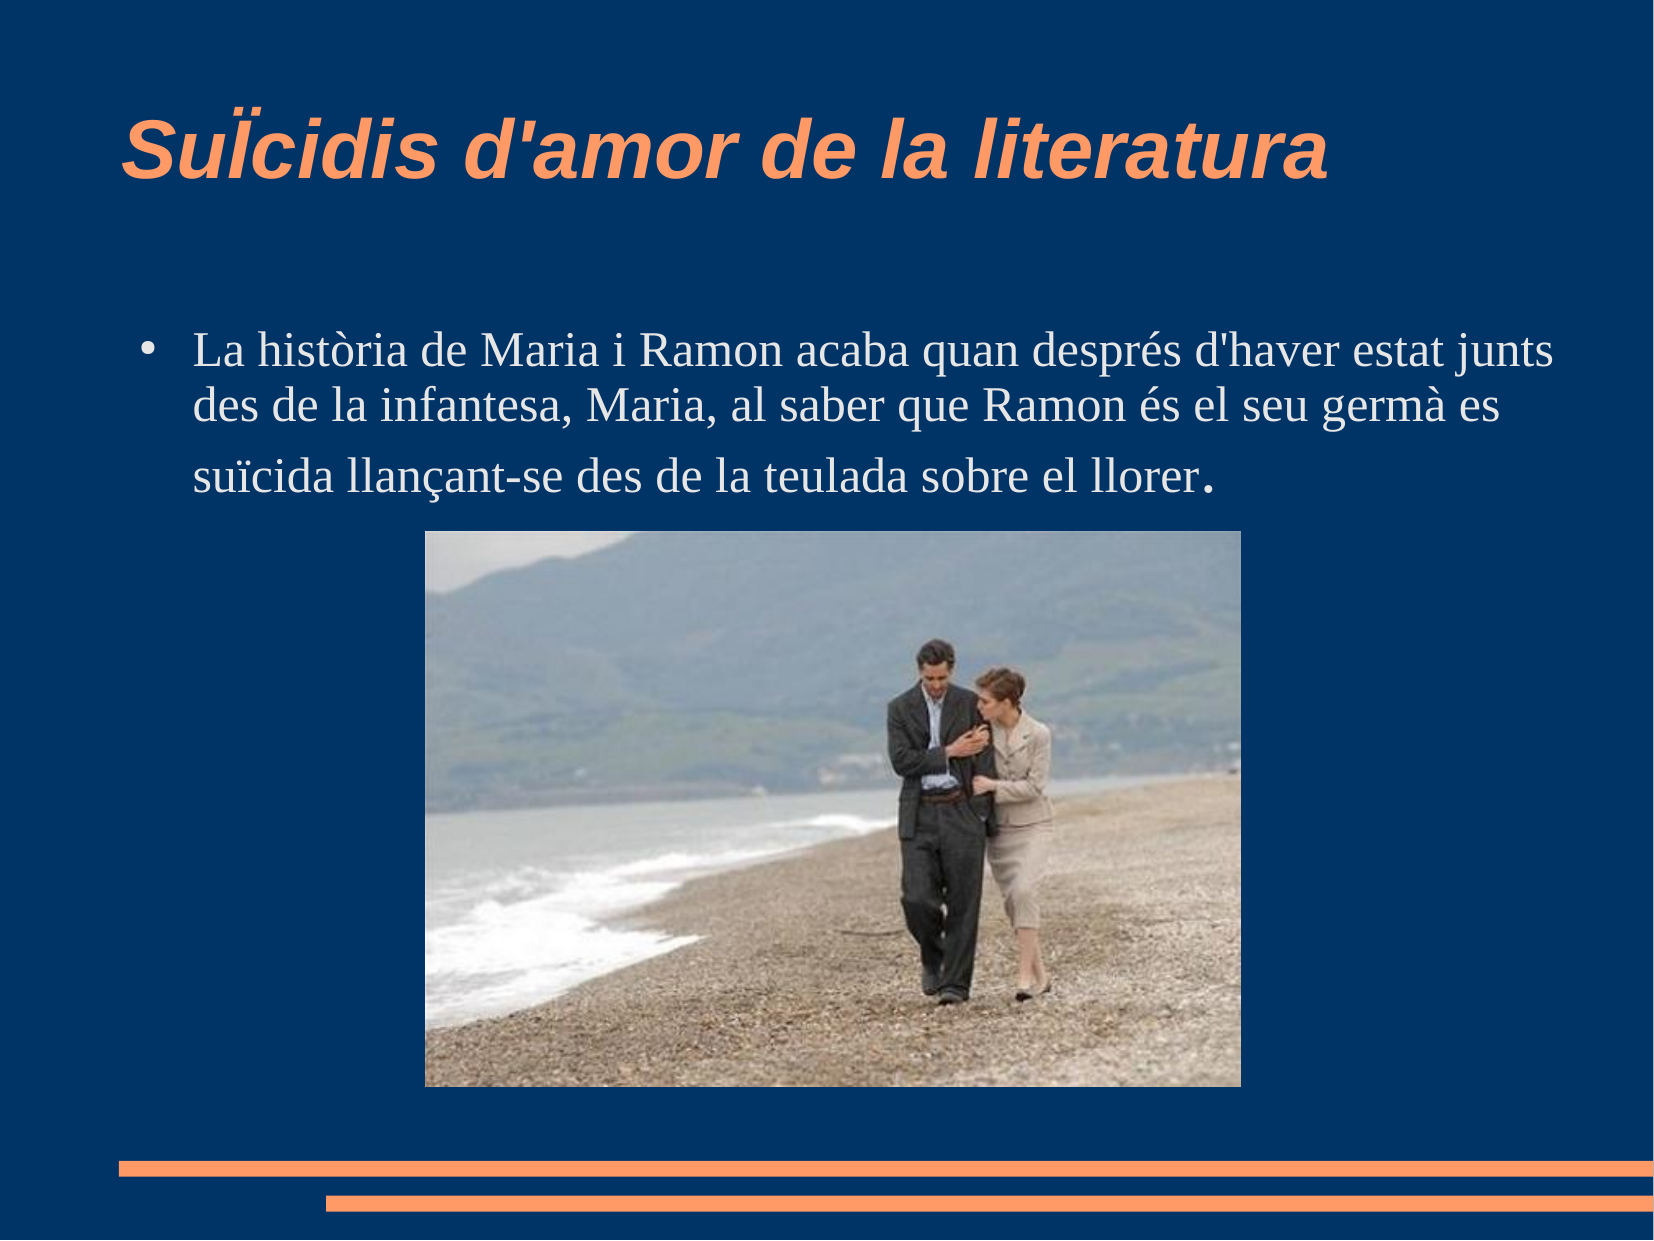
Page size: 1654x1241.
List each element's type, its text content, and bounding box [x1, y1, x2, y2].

list La història de Maria i Ramon acaba quan després d'haver estat junts des de la infantesa, Maria, al saber que Ramon és el seu germà es suïcida llançant-se des de la teulada sobre el llorer. [121, 322, 1561, 1132]
title SuÏcidis d'amor de la literatura [121, 46, 1534, 254]
picture [425, 531, 1241, 1087]
